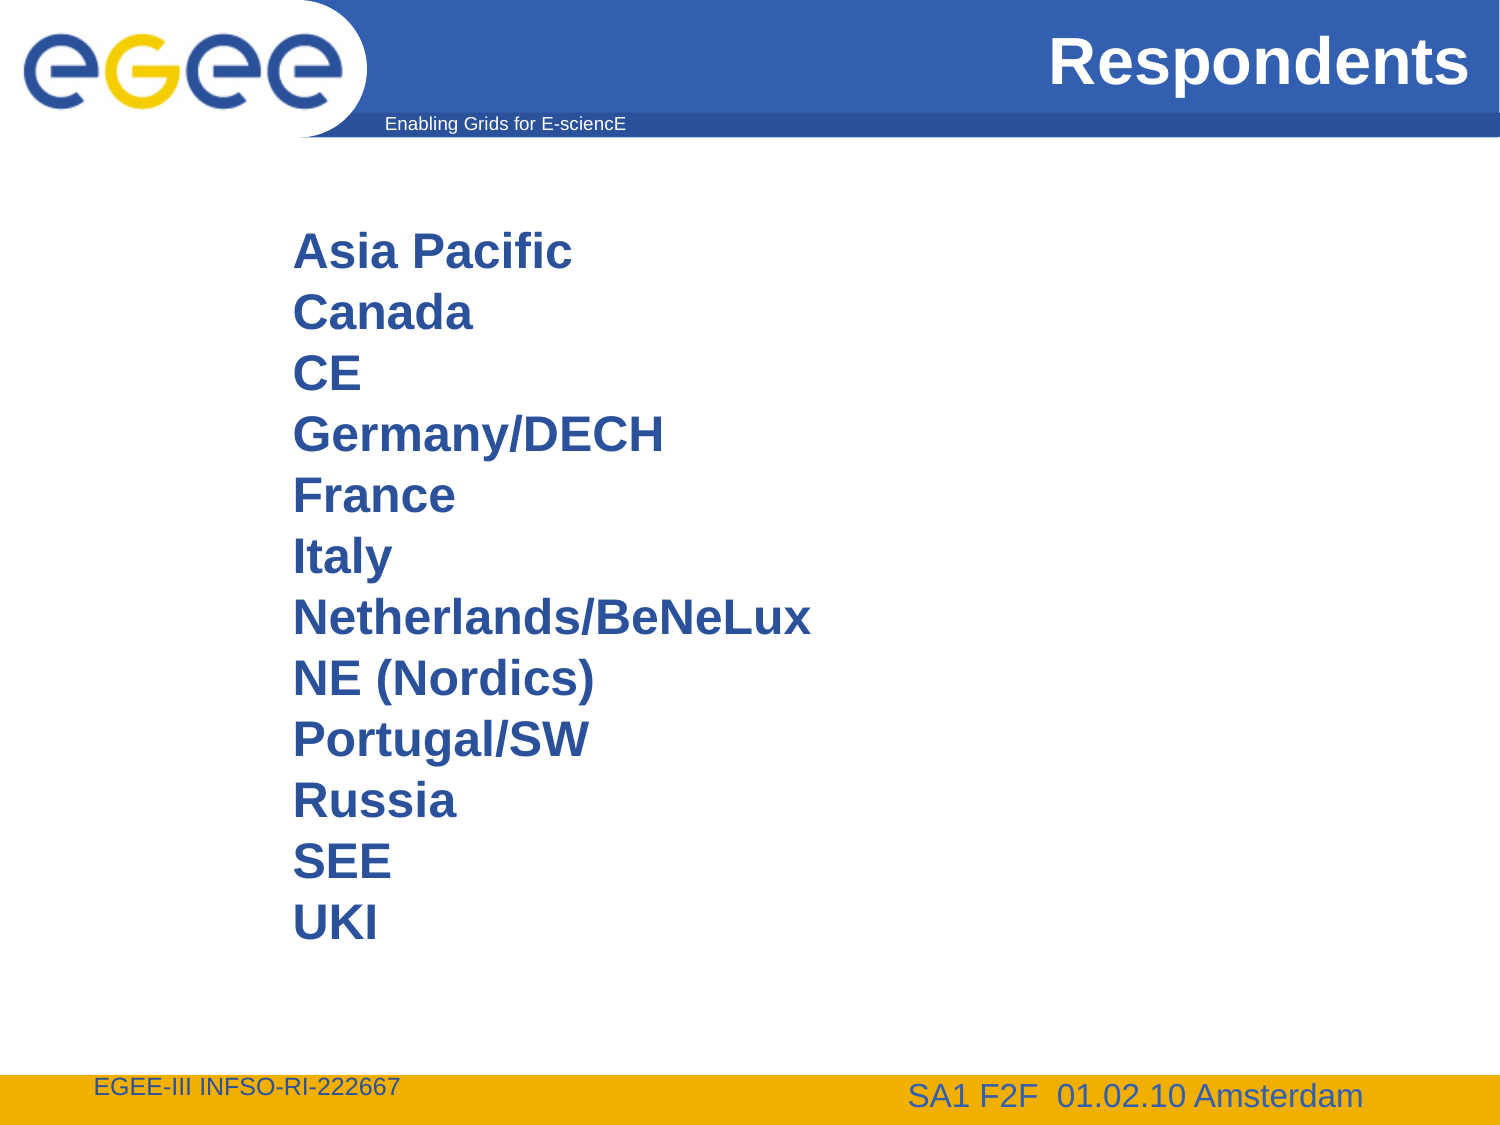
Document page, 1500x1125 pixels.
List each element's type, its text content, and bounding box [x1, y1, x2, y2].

picture [18, 30, 349, 112]
list Asia Pacific Canada CE Germany/DECH France Italy Netherlands/BeNeLux NE (Nordics) Portugal/SW Russia SEE UKI [236, 230, 1366, 957]
title Respondents [369, 0, 1472, 147]
